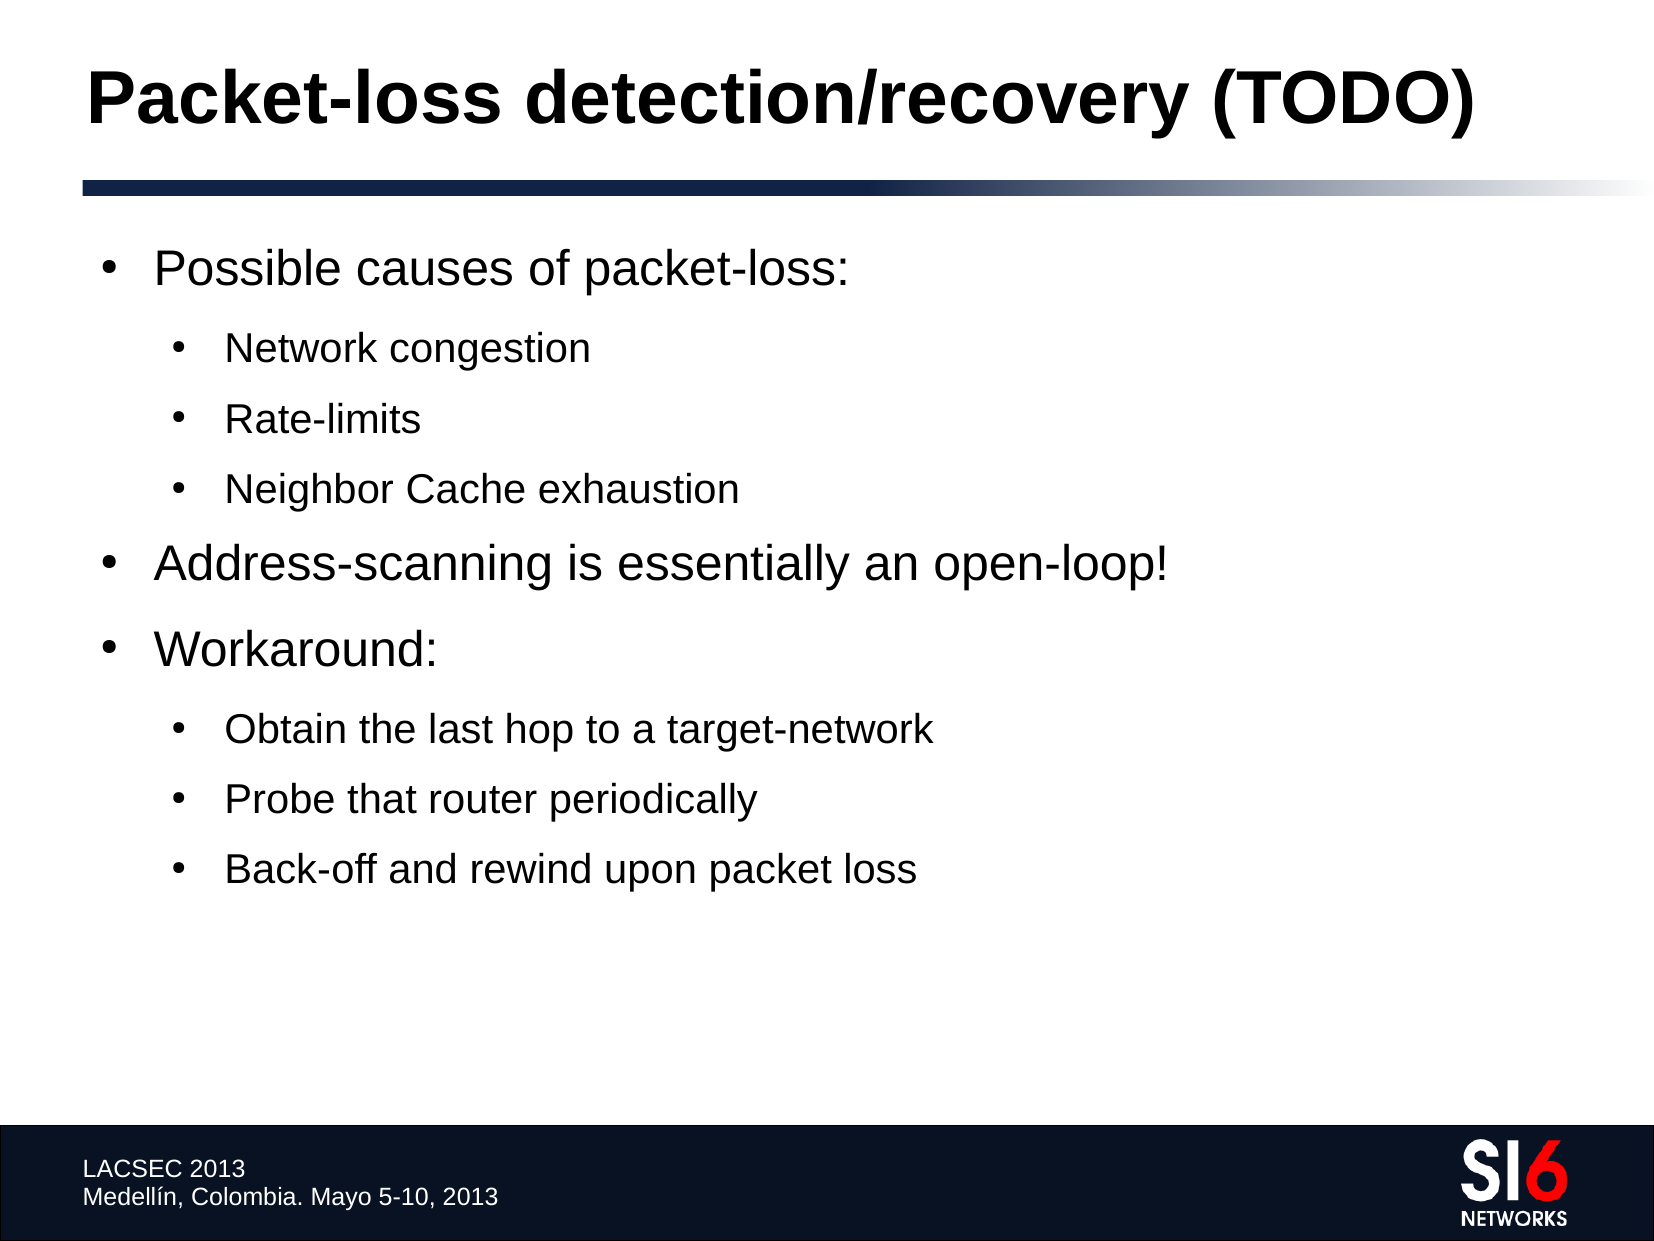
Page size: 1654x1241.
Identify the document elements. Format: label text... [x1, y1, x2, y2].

title Packet-loss detection/recovery (TODO) [86, 30, 1576, 166]
list Possible causes of packet-loss: Network congestion Rate-limits Neighbor Cache exhaustion Address-scanning is essentially an open-loop! Workaround: Obtain the last hop to a target-network Probe that router periodically Back-off and rewind upon packet loss [82, 240, 1571, 1059]
picture [1461, 1139, 1567, 1226]
